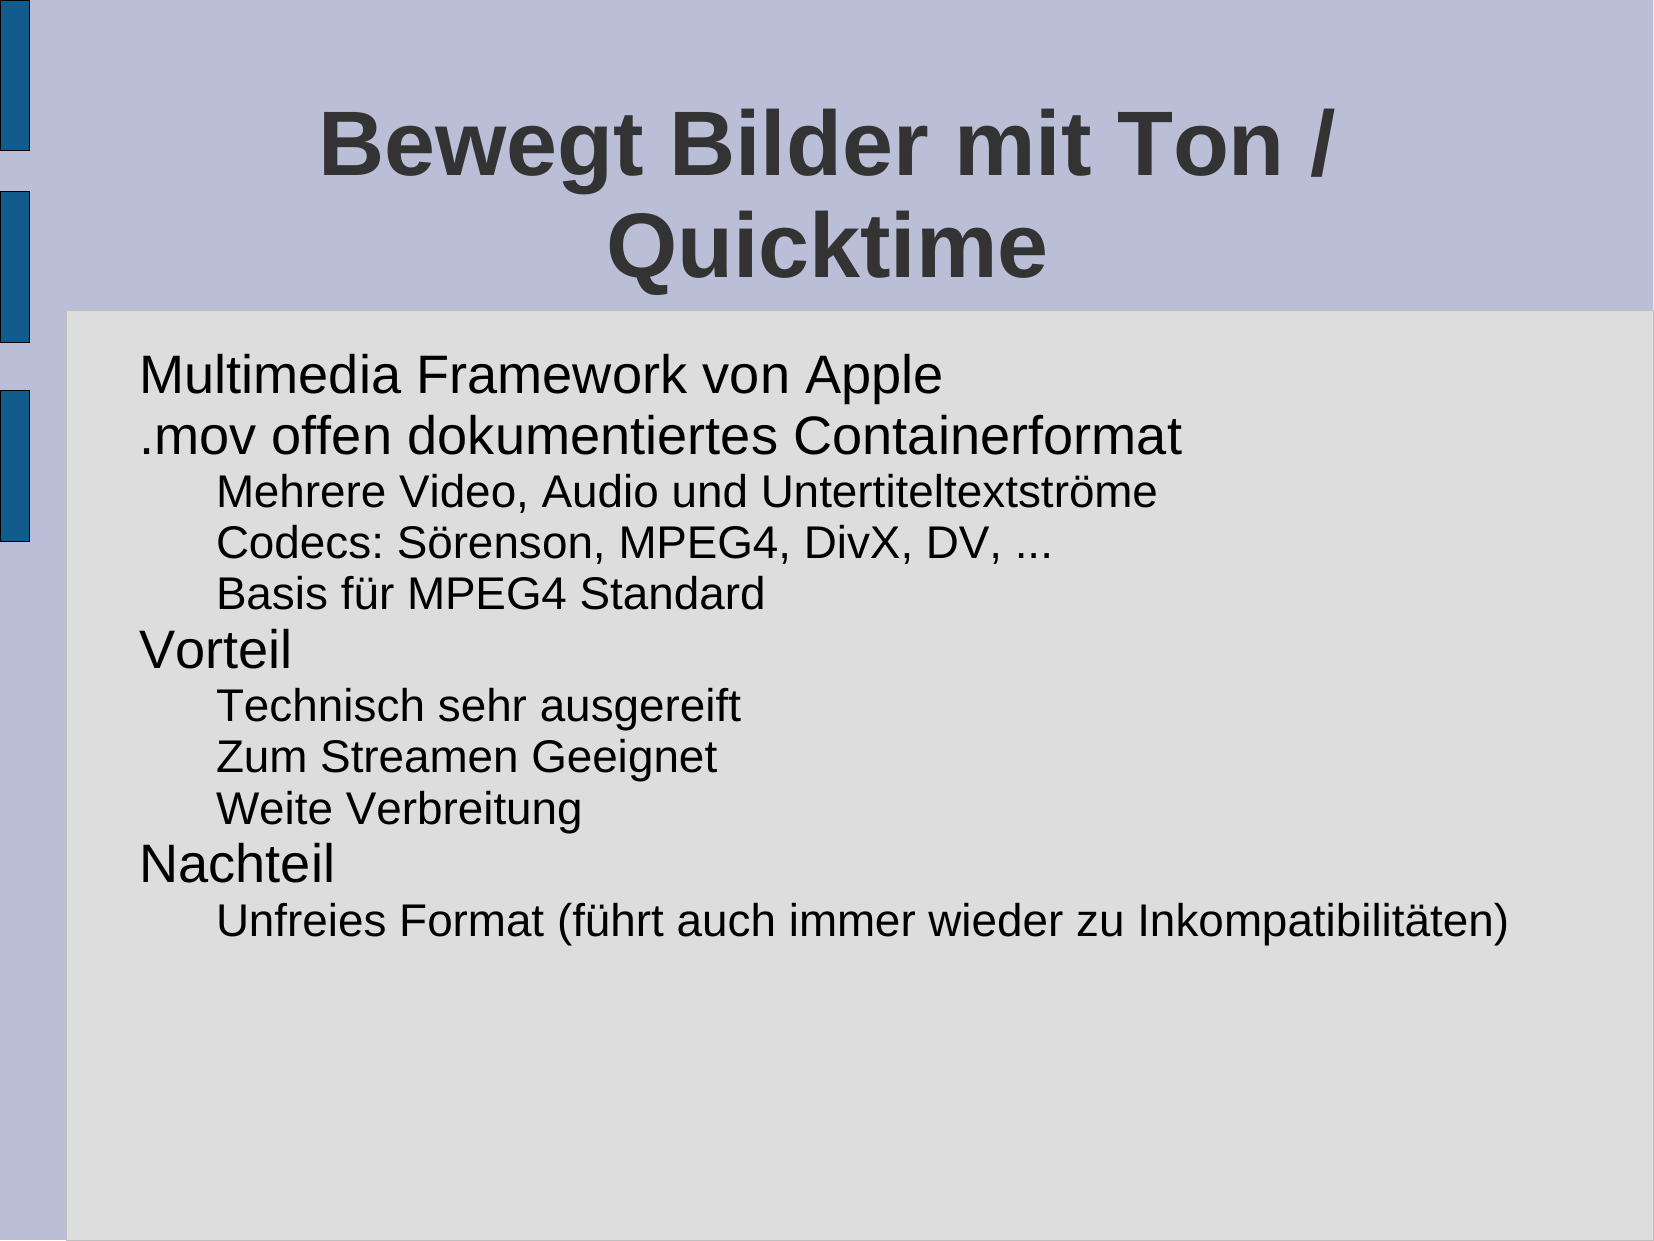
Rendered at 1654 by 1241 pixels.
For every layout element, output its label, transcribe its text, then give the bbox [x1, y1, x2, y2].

title Bewegt Bilder mit Ton / Quicktime [121, 87, 1534, 302]
list Multimedia Framework von Apple .mov offen dokumentiertes Containerformat Mehrere Video, Audio und Untertiteltextströme Codecs: Sörenson, MPEG4, DivX, DV, ... Basis für MPEG4 Standard Vorteil Technisch sehr ausgereift Zum Streamen Geeignet Weite Verbreitung Nachteil Unfreies Format (führt auch immer wieder zu Inkompatibilitäten) [121, 344, 1534, 1112]
